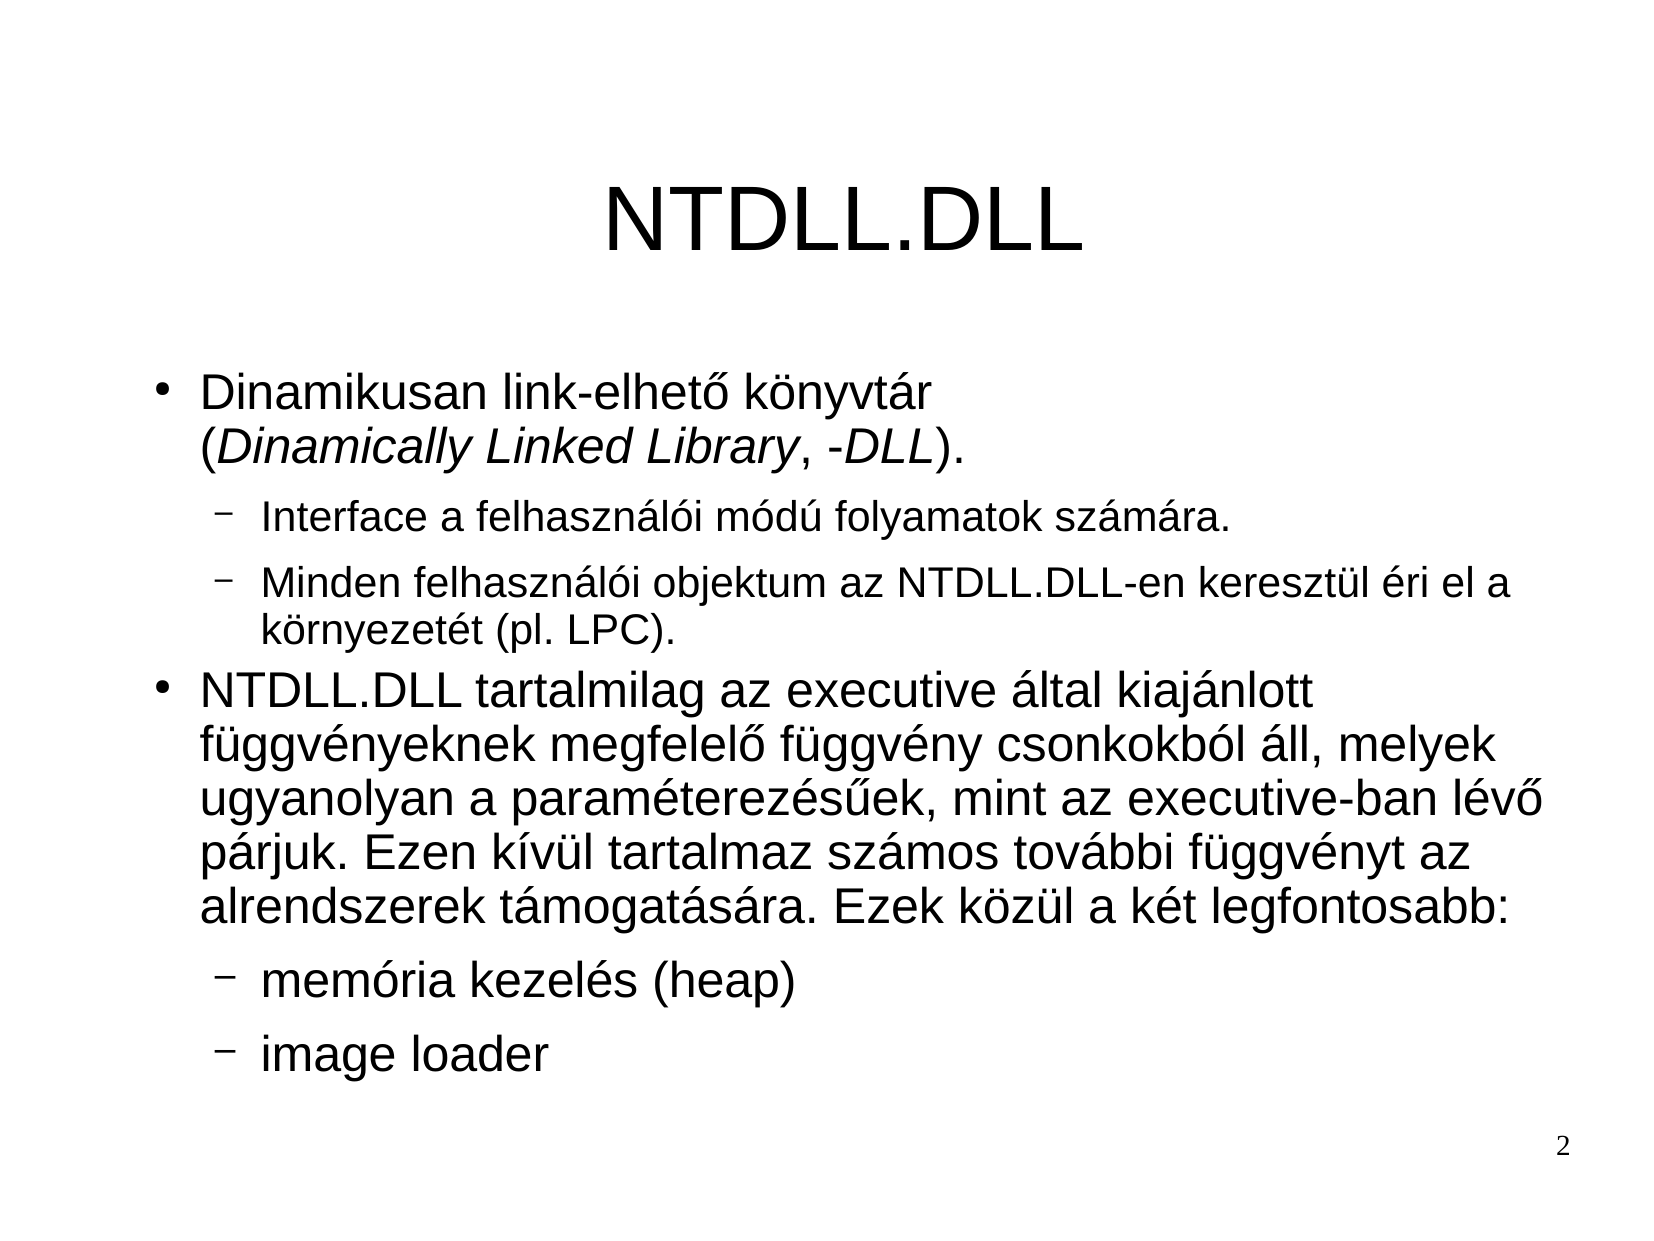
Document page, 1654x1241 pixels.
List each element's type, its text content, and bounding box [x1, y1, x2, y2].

title NTDLL.DLL [124, 110, 1530, 317]
list Dinamikusan link-elhető könyvtár (Dinamically Linked Library, -DLL). Interface a felhasználói módú folyamatok számára. Minden felhasználói objektum az NTDLL.DLL-en keresztül éri el a környezetét (pl. LPC). NTDLL.DLL tartalmilag az executive által kiajánlott függvényeknek megfelelő függvény csonkokból áll, melyek ugyanolyan a paraméterezésűek, mint az executive-ban lévő párjuk. Ezen kívül tartalmaz számos további függvényt az alrendszerek támogatására. Ezek közül a két legfontosabb: memória kezelés (heap) image loader [123, 358, 1595, 1103]
